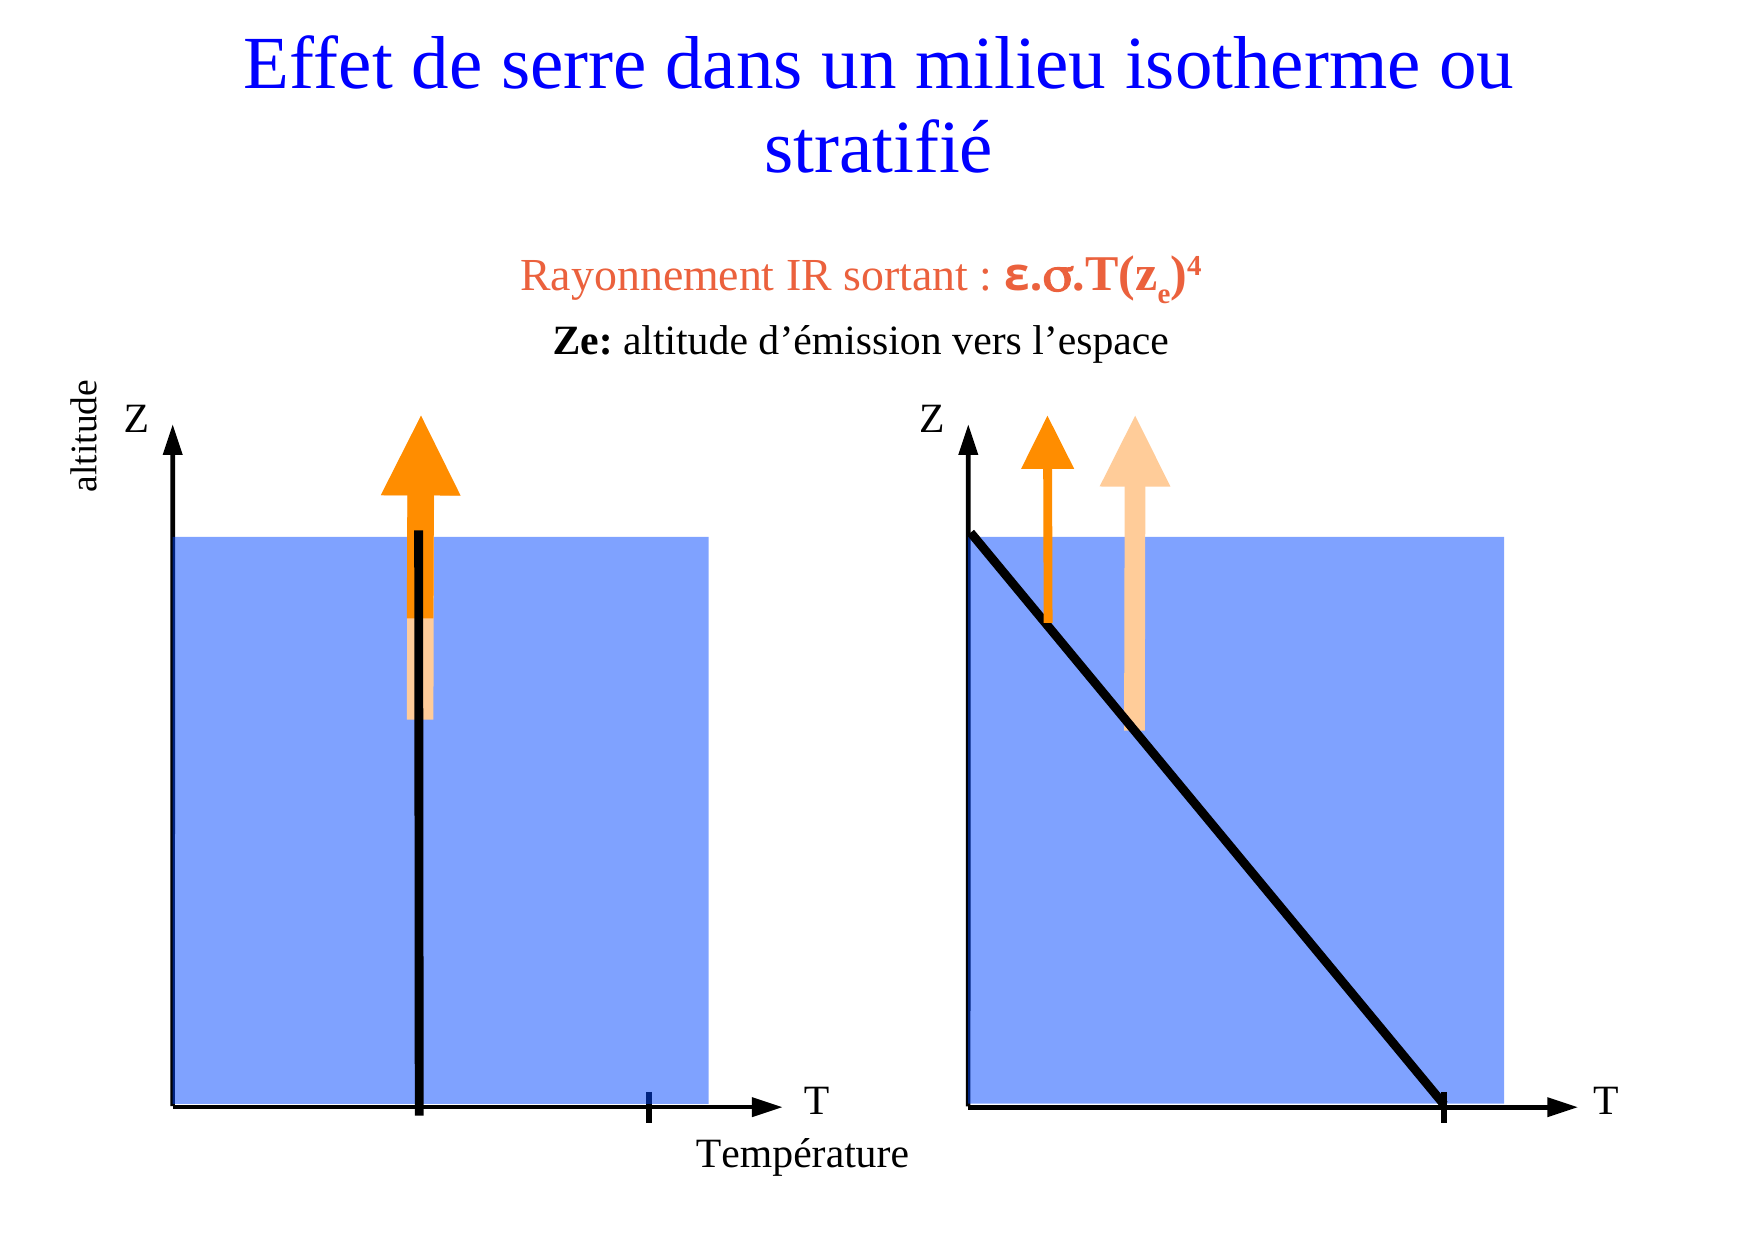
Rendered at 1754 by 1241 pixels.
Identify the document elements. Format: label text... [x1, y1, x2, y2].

text_box Température [679, 1130, 927, 1184]
text_box [172, 536, 414, 1104]
text_box [981, 536, 1043, 611]
text_box Rayonnement IR sortant : ε..T(ze)4 Ze: altitude d’émission vers l’espace [330, 223, 1393, 367]
text_box Z [902, 395, 962, 448]
text_box [1142, 536, 1505, 1104]
text_box altitude [48, 319, 116, 552]
text_box T [787, 1077, 847, 1130]
text_box Z [116, 395, 166, 448]
text_box [968, 538, 1436, 1104]
text_box Effet de serre dans un milieu isotherme ou stratifié [133, 27, 1626, 184]
text_box T [1576, 1077, 1636, 1131]
text_box [424, 536, 709, 1104]
text_box [1053, 536, 1124, 709]
